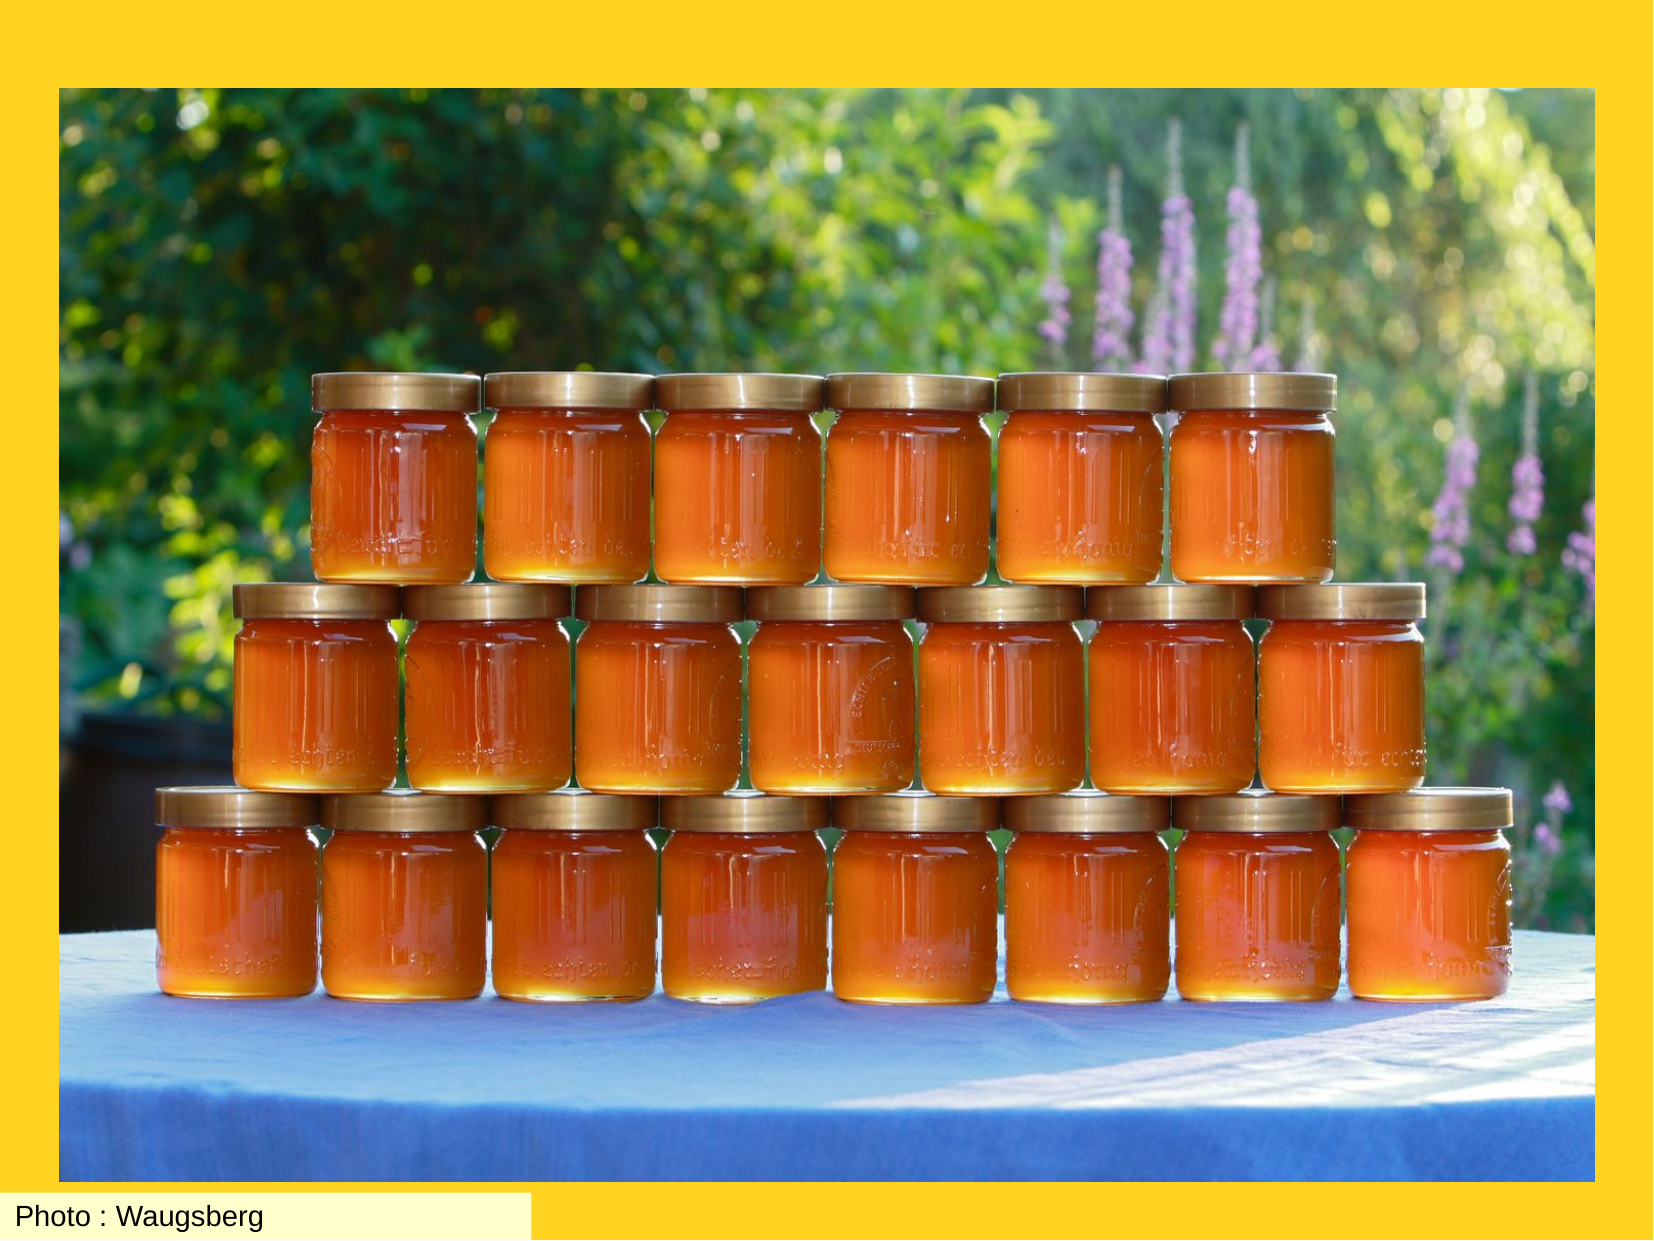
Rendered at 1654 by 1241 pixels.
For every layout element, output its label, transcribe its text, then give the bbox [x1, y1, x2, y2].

picture [59, 88, 1595, 1182]
text_box Photo : Waugsberg [0, 1192, 532, 1241]
